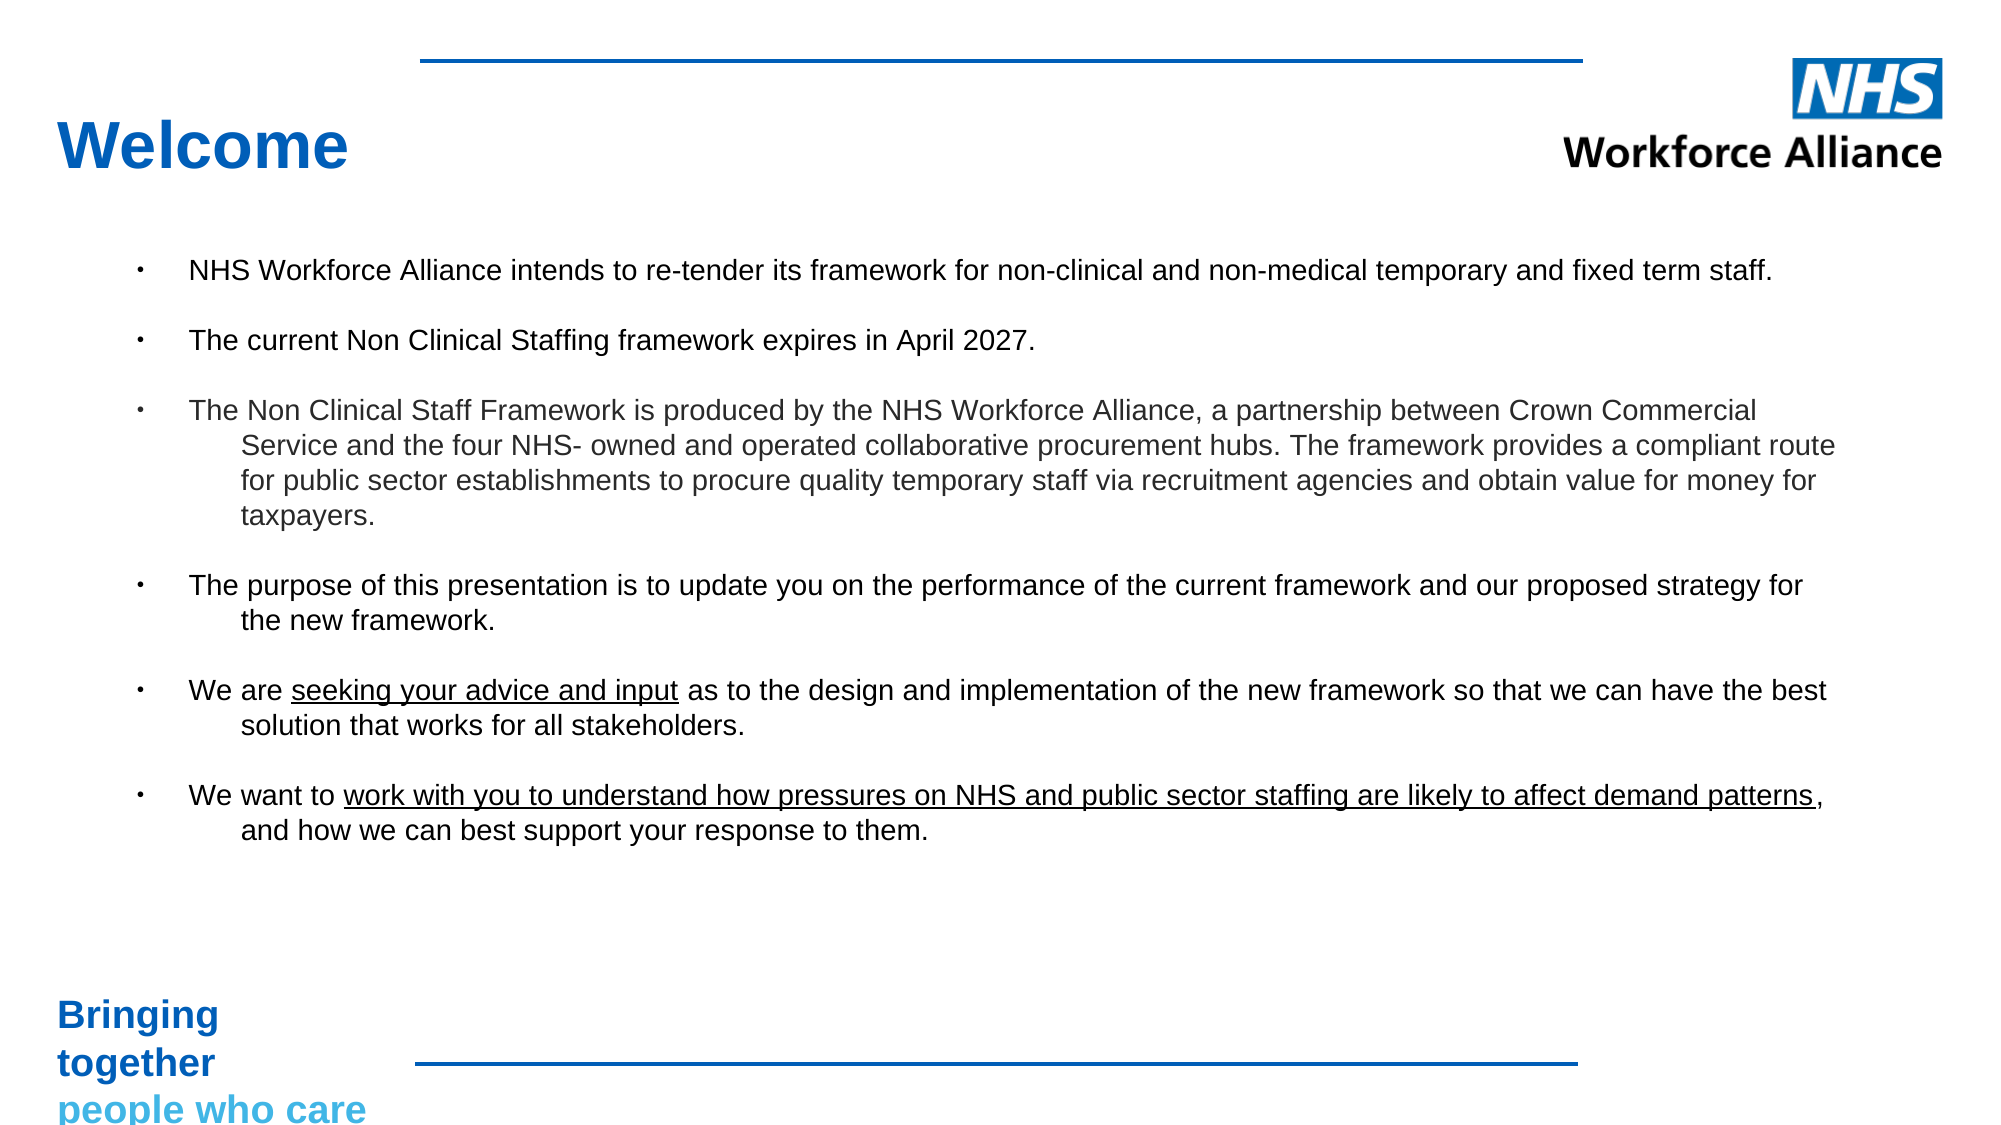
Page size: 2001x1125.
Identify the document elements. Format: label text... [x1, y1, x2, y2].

text_box NHS Workforce Alliance intends to re-tender its framework for non-clinical and non-medical temporary and fixed term staff. The current Non Clinical Staffing framework expires in April 2027. The Non Clinical Staff Framework is produced by the NHS Workforce Alliance, a partnership between Crown Commercial Service and the four NHS- owned and operated collaborative procurement hubs. The framework provides a compliant route for public sector establishments to procure quality temporary staff via recruitment agencies and obtain value for money for taxpayers. The purpose of this presentation is to update you on the performance of the current framework and our proposed strategy for the new framework. We are seeking your advice and input as to the design and implementation of the new framework so that we can have the best solution that works for all stakeholders. We want to work with you to understand how pressures on NHS and public sector staffing are likely to affect demand patterns, and how we can best support your response to them. [76, 237, 1868, 930]
picture [1563, 59, 1943, 168]
text_box Bringing together people who care [56, 989, 382, 1125]
title Welcome [56, 90, 748, 182]
